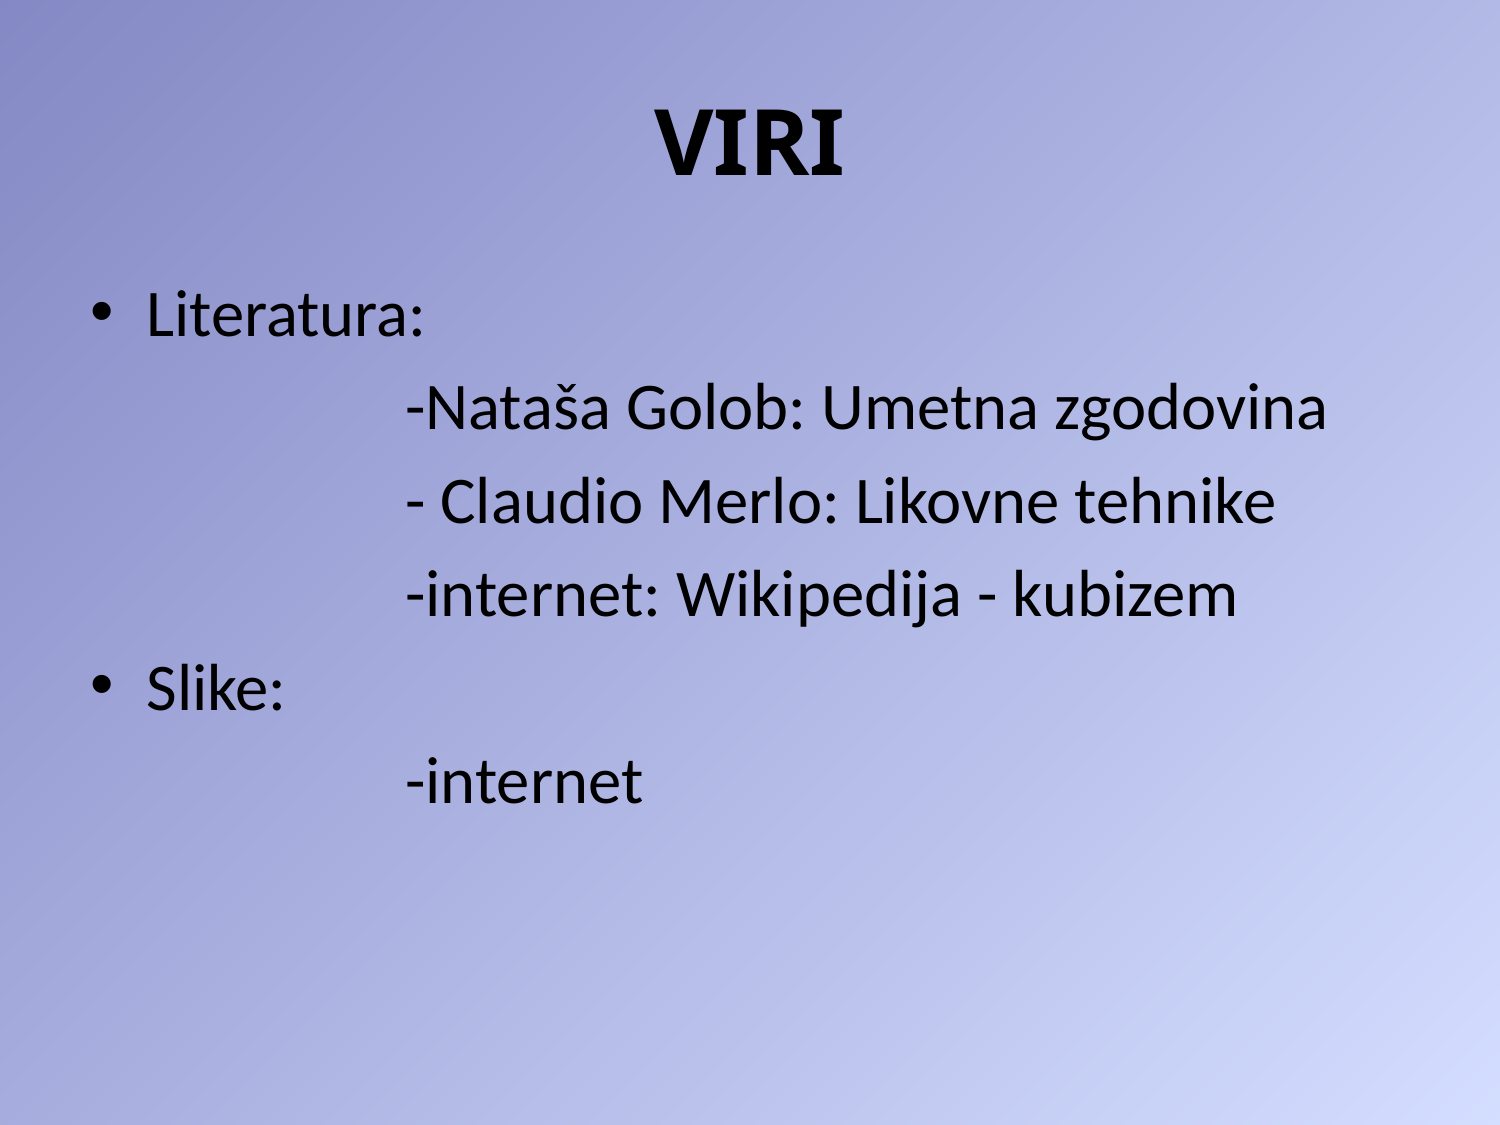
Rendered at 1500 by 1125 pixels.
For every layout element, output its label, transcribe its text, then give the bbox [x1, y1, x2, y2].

title VIRI [75, 45, 1425, 233]
list Literatura: -Nataša Golob: Umetna zgodovina - Claudio Merlo: Likovne tehnike -internet: Wikipedija - kubizem Slike: -internet [75, 262, 1425, 1005]
